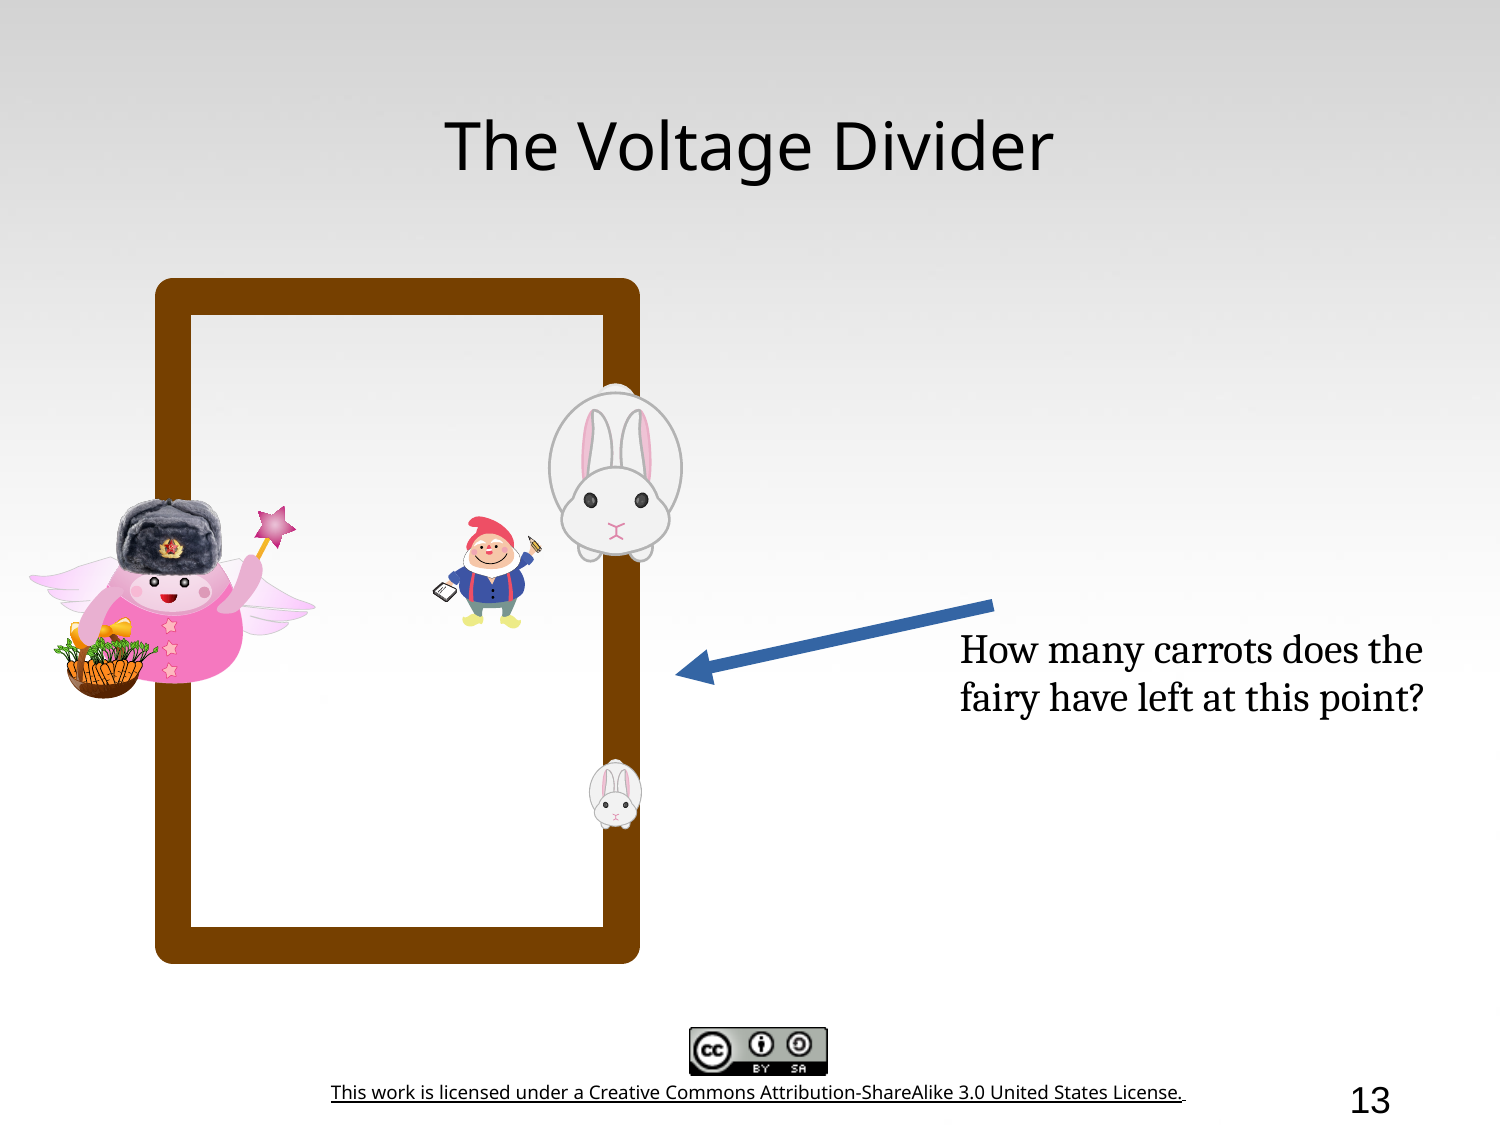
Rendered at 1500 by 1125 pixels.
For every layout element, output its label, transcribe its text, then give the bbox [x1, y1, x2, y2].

text_box How many carrots does the fairy have left at this point? [945, 618, 1471, 767]
title The Voltage Divider [112, 49, 1388, 238]
picture [0, 0, 1500, 1125]
